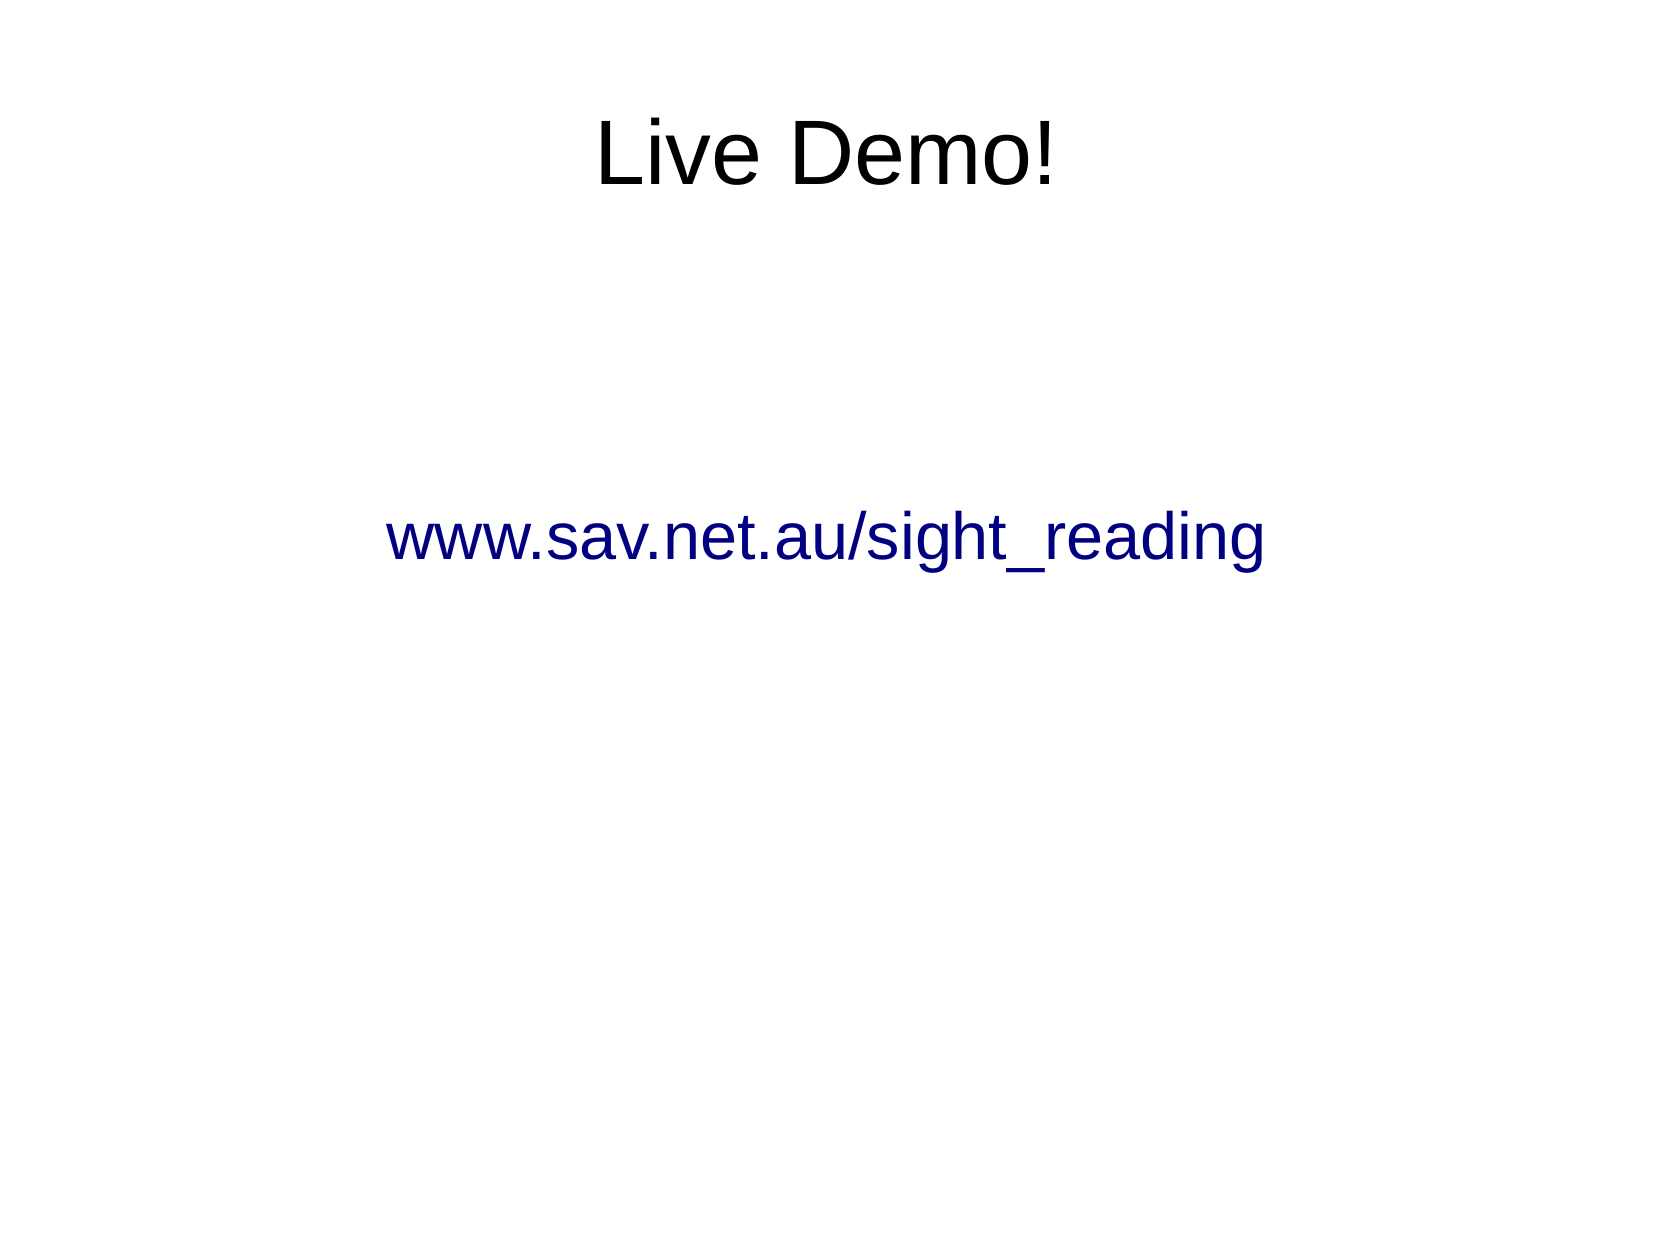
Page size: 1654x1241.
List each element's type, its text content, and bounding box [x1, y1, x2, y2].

title Live Demo! [82, 49, 1571, 257]
list www.sav.net.au/sight_reading [82, 290, 1571, 1010]
